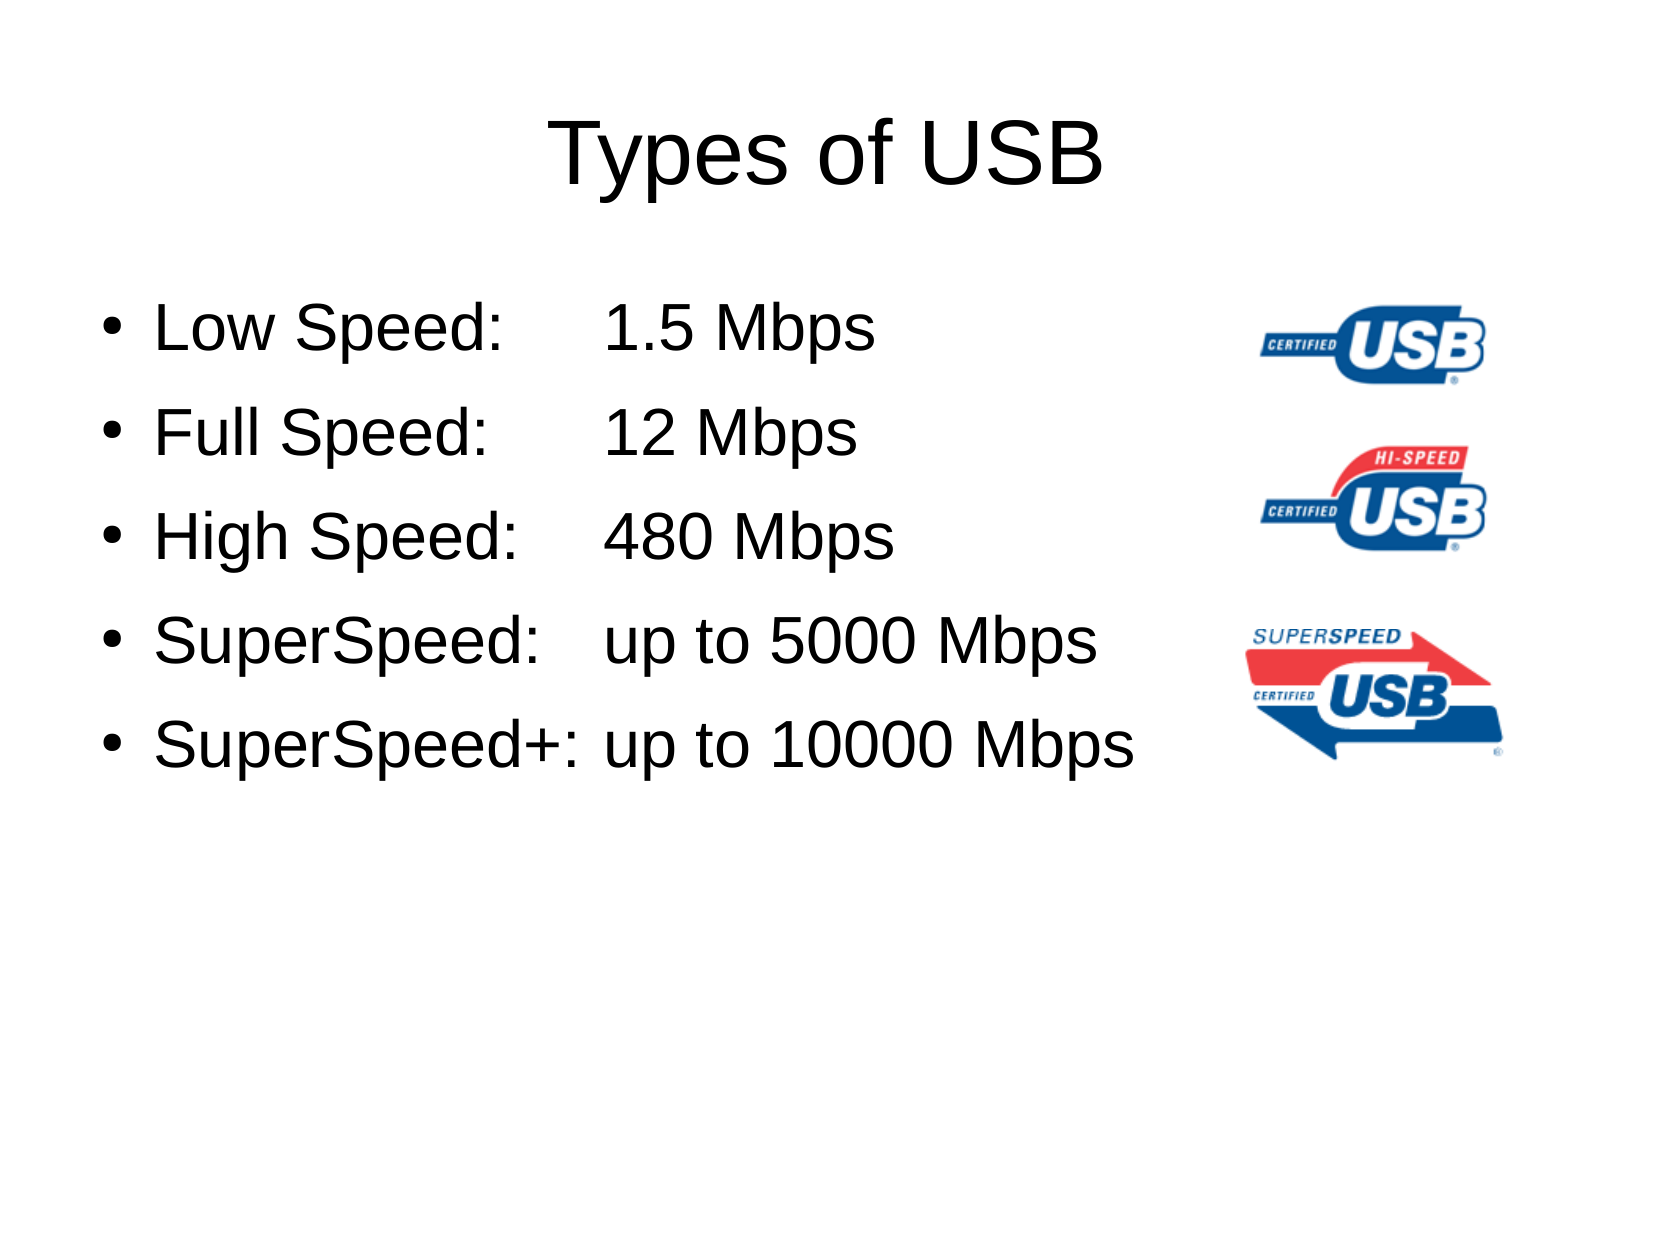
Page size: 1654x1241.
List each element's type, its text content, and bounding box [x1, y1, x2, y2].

picture [1243, 280, 1501, 421]
picture [1245, 444, 1502, 586]
list Low Speed: 1.5 Mbps Full Speed: 12 Mbps High Speed: 480 Mbps SuperSpeed: up to 5000 Mbps SuperSpeed+: up to 10000 Mbps [82, 290, 1571, 946]
picture [1230, 629, 1516, 770]
title Types of USB [82, 49, 1571, 257]
